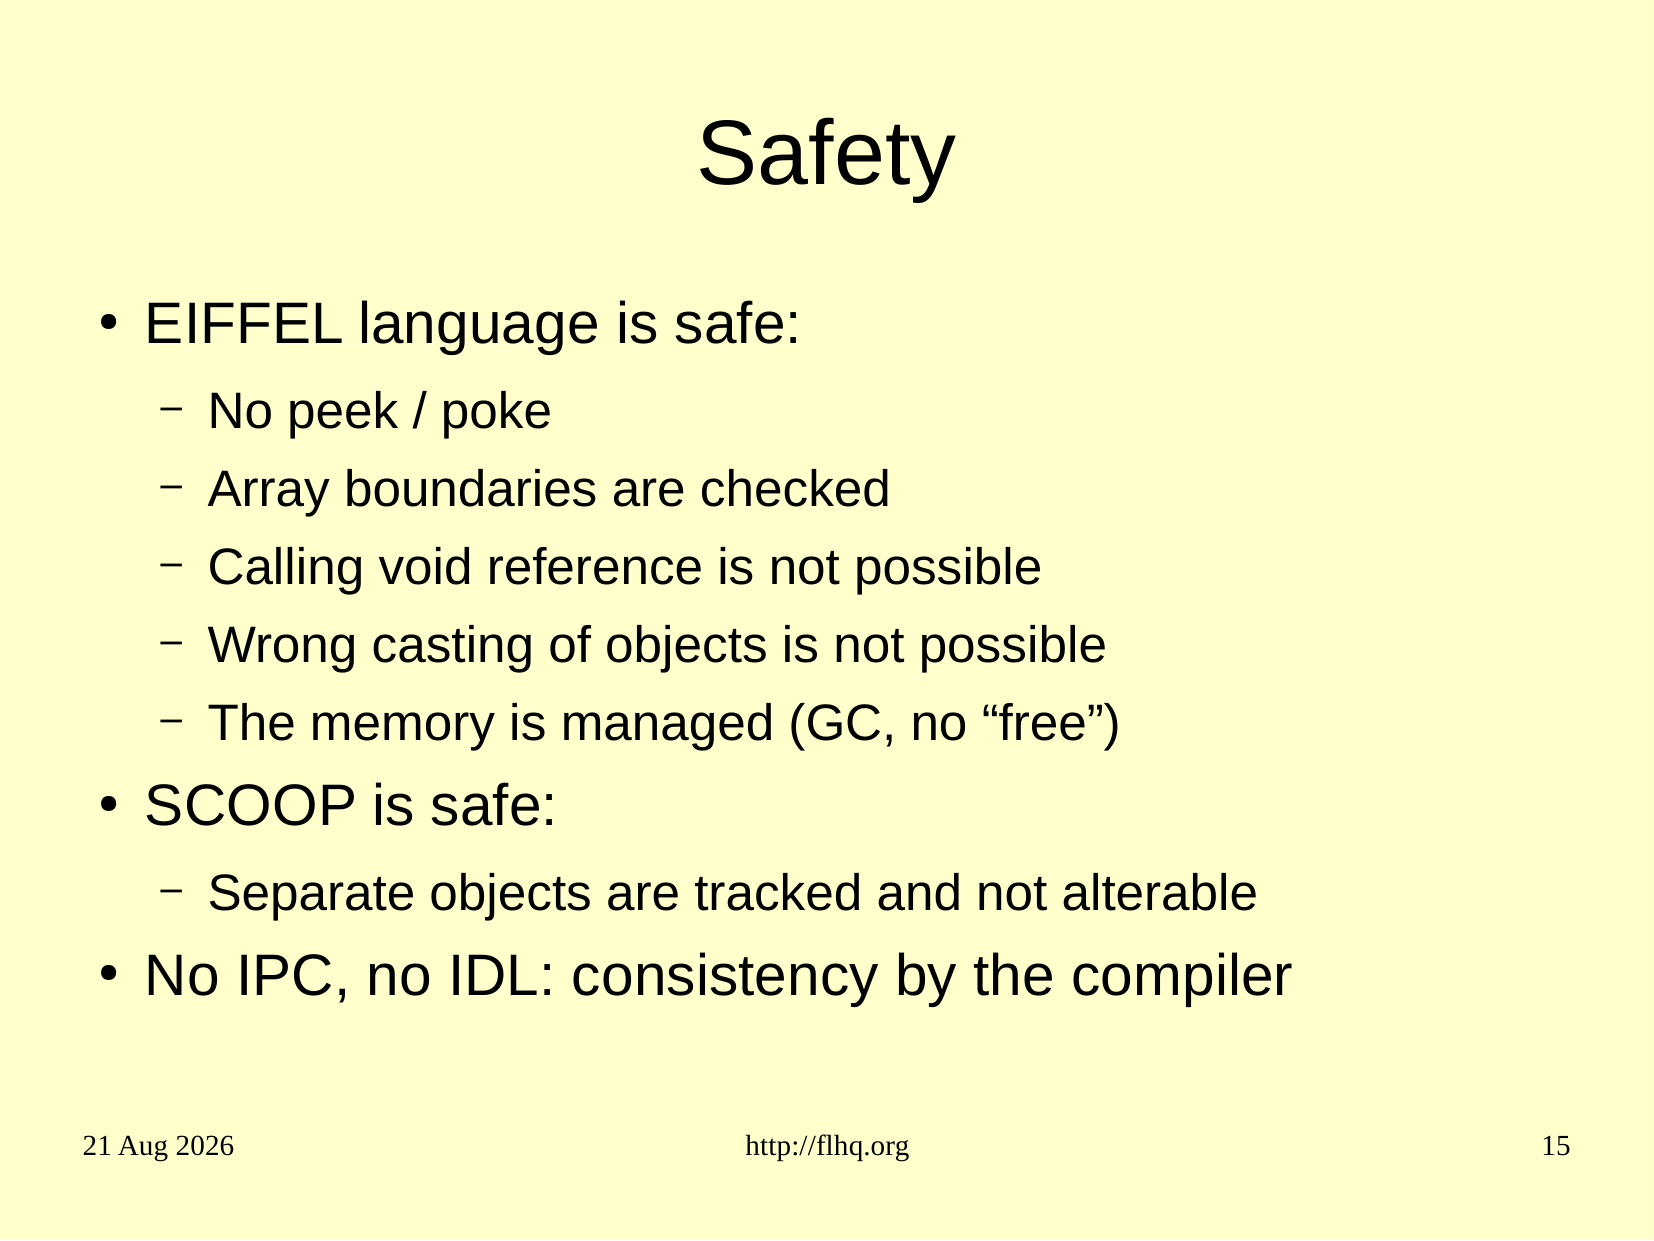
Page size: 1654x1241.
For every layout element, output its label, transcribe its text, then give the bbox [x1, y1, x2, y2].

list EIFFEL language is safe: No peek / poke Array boundaries are checked Calling void reference is not possible Wrong casting of objects is not possible The memory is managed (GC, no “free”) SCOOP is safe: Separate objects are tracked and not alterable No IPC, no IDL: consistency by the compiler [82, 290, 1571, 1010]
title Safety [82, 49, 1571, 257]
